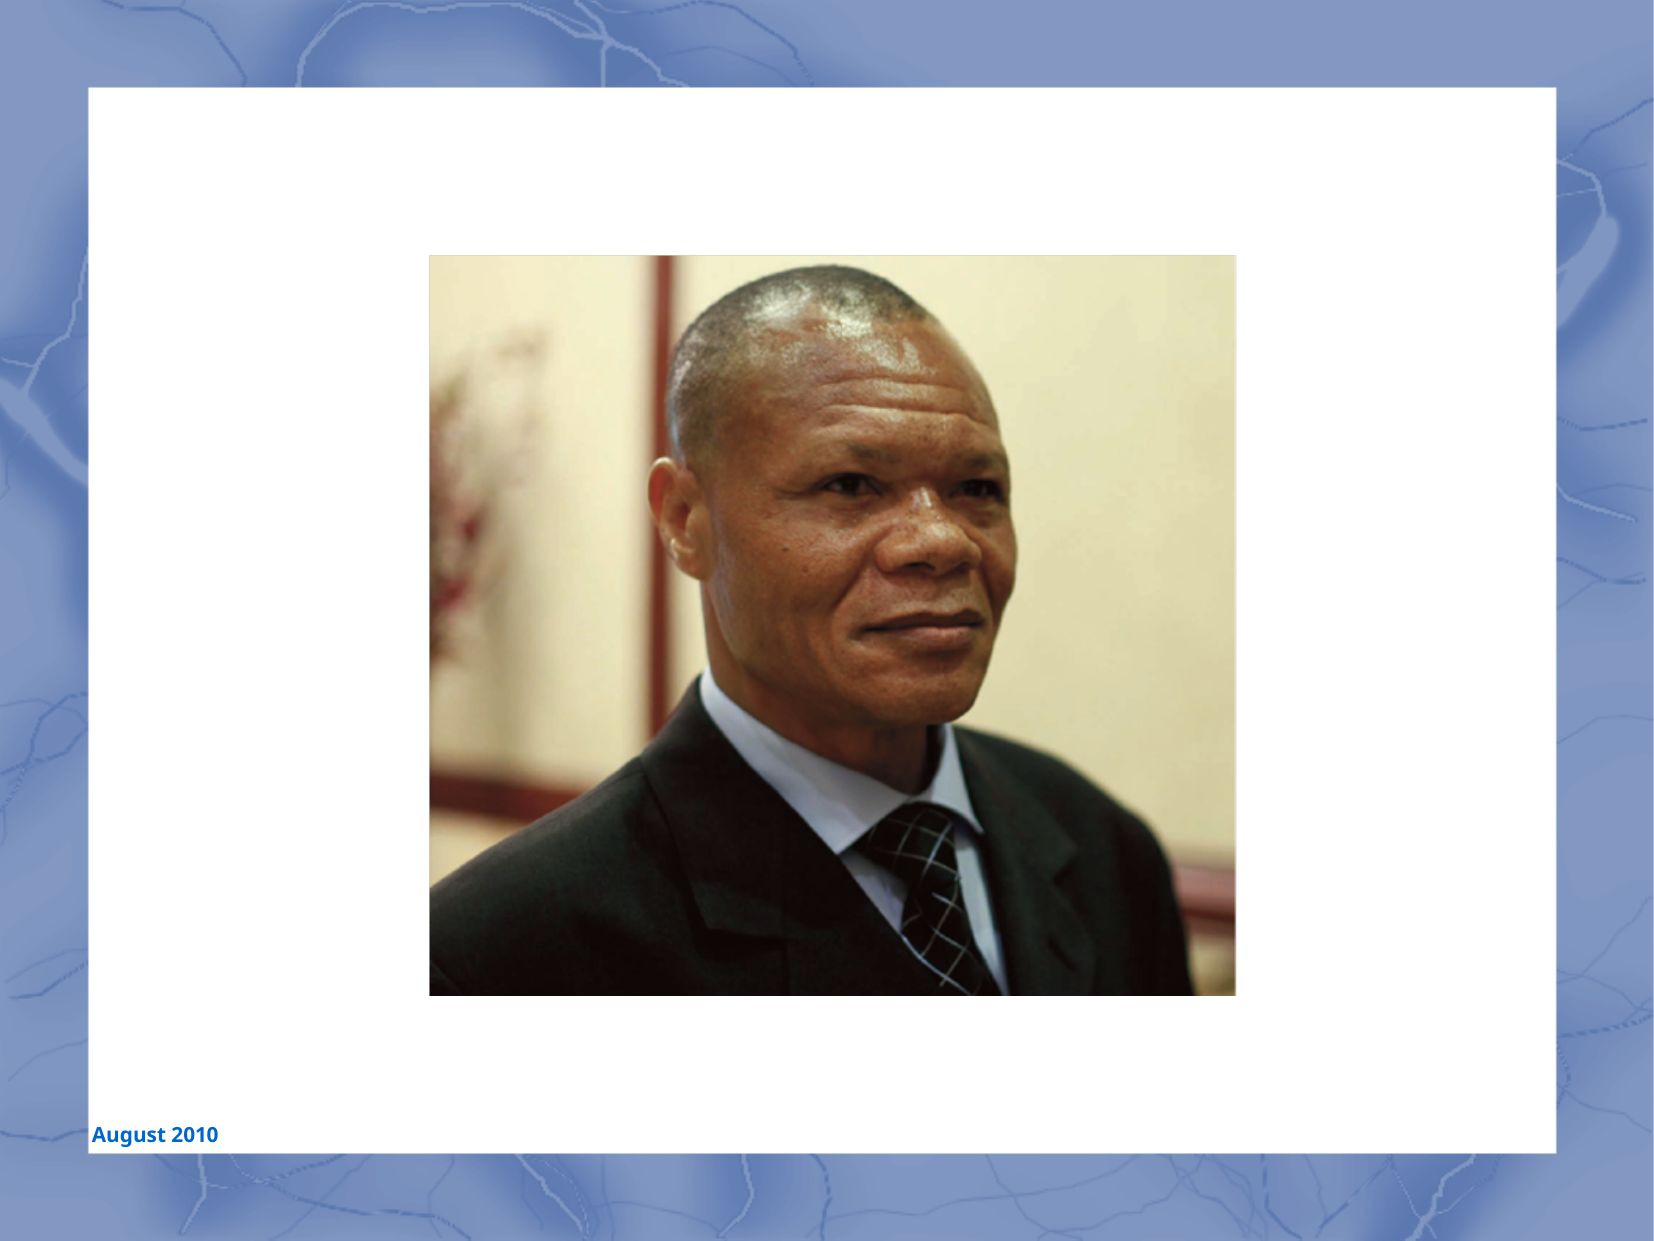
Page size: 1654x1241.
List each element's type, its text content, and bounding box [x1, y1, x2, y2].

text_box August 2010 [77, 1113, 255, 1153]
picture [0, 0, 1654, 1241]
